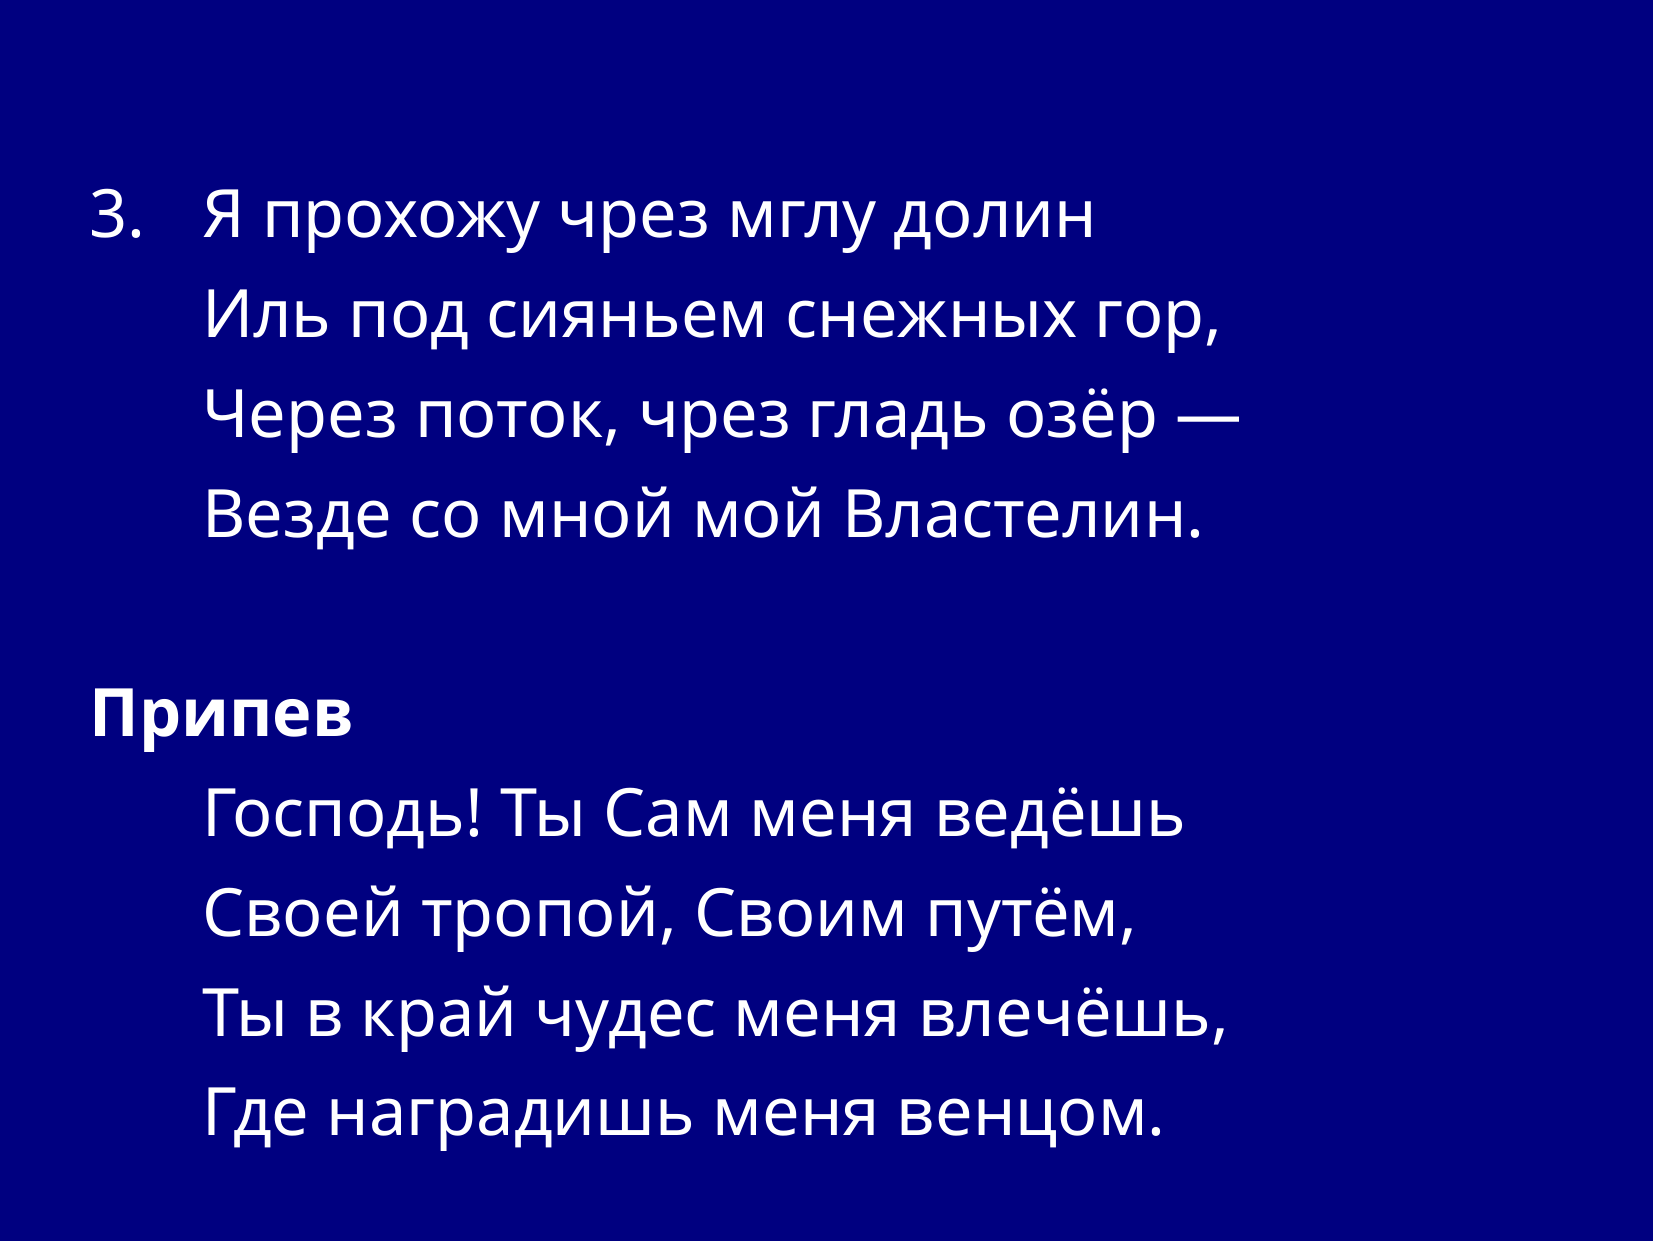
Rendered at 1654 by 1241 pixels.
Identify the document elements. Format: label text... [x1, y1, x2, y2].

text_box 3. Я прохожу чрез мглу долин Иль под сияньем снежных гор, Через поток, чрез гладь озёр — Везде со мной мой Властелин. Припев Господь! Ты Сам меня ведёшь Своей тропой, Своим путём, Ты в край чудес меня влечёшь, Где наградишь меня венцом. [75, 150, 1576, 1163]
